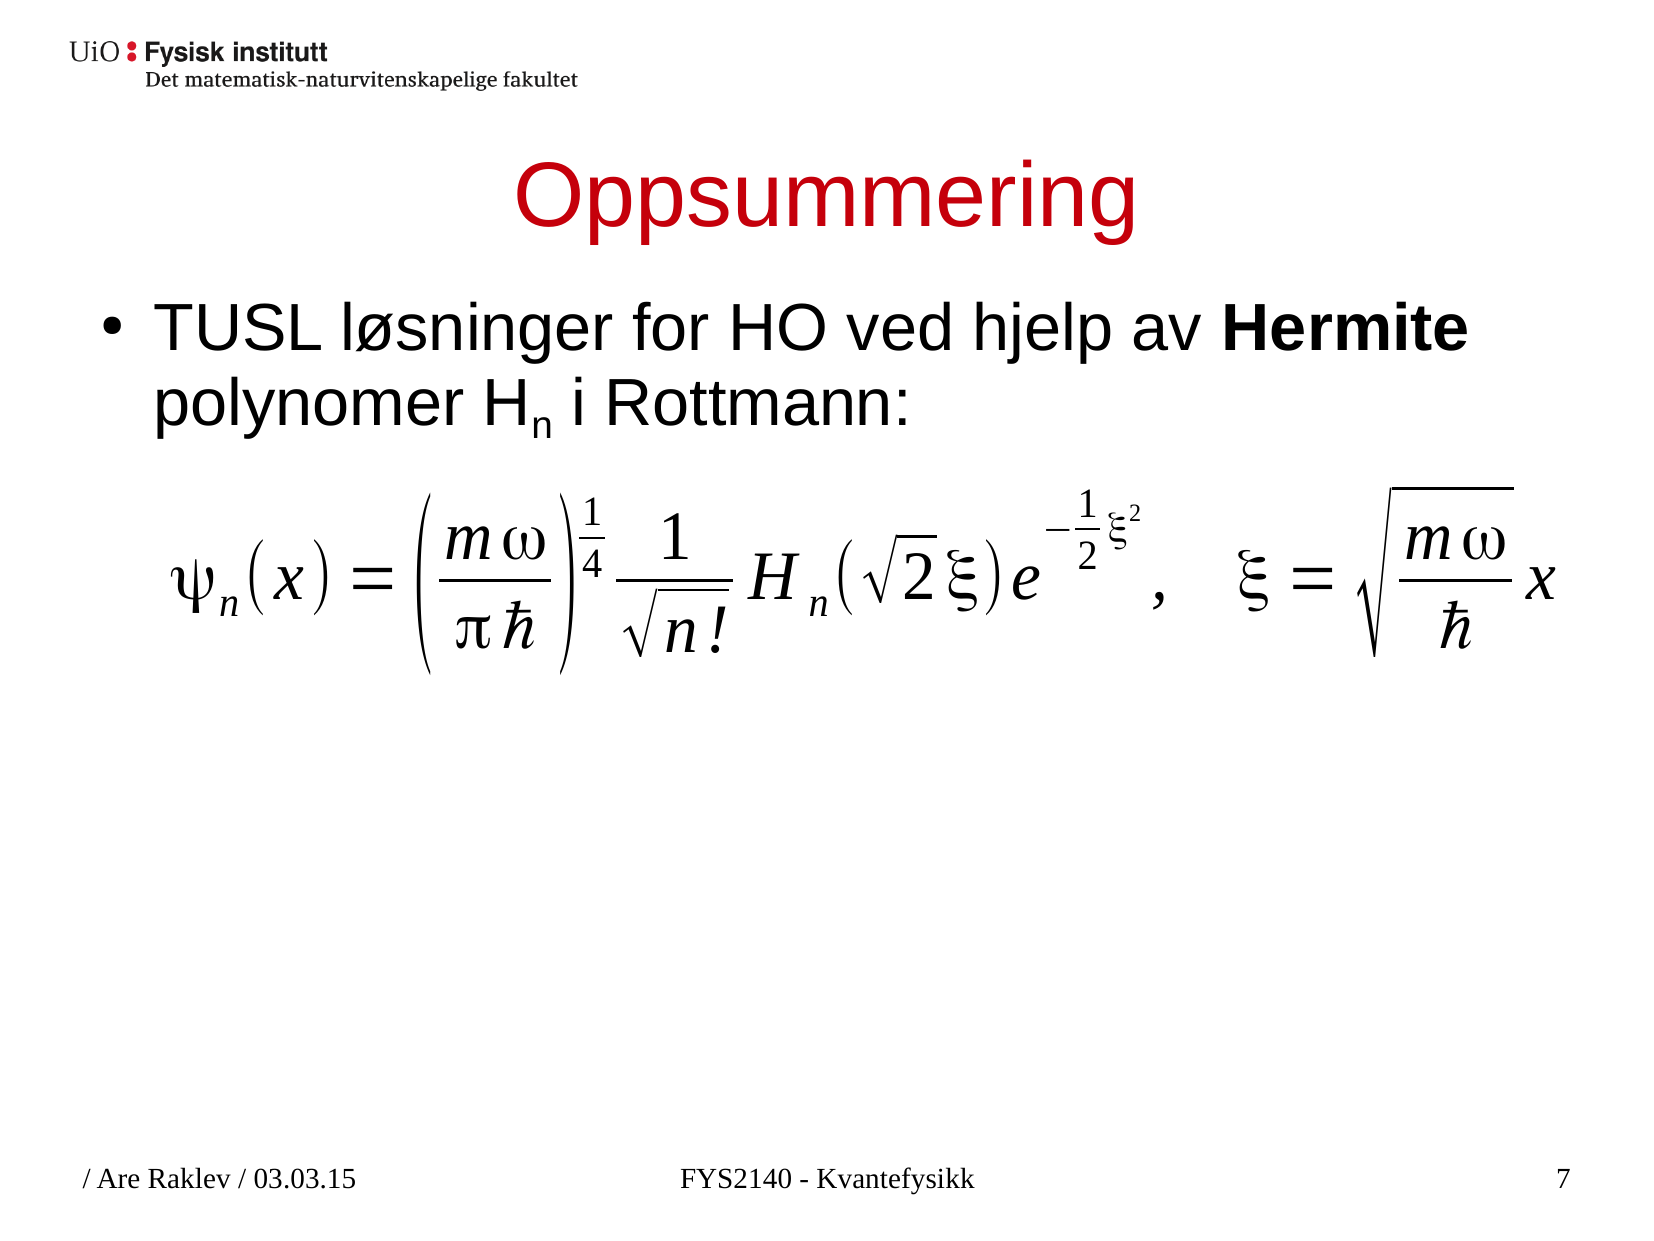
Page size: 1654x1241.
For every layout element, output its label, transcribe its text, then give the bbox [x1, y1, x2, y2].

chart [162, 480, 1566, 680]
list TUSL løsninger for HO ved hjelp av Hermite polynomer Hn i Rottmann: [82, 290, 1576, 1094]
title Oppsummering [82, 90, 1571, 290]
picture [68, 37, 581, 93]
